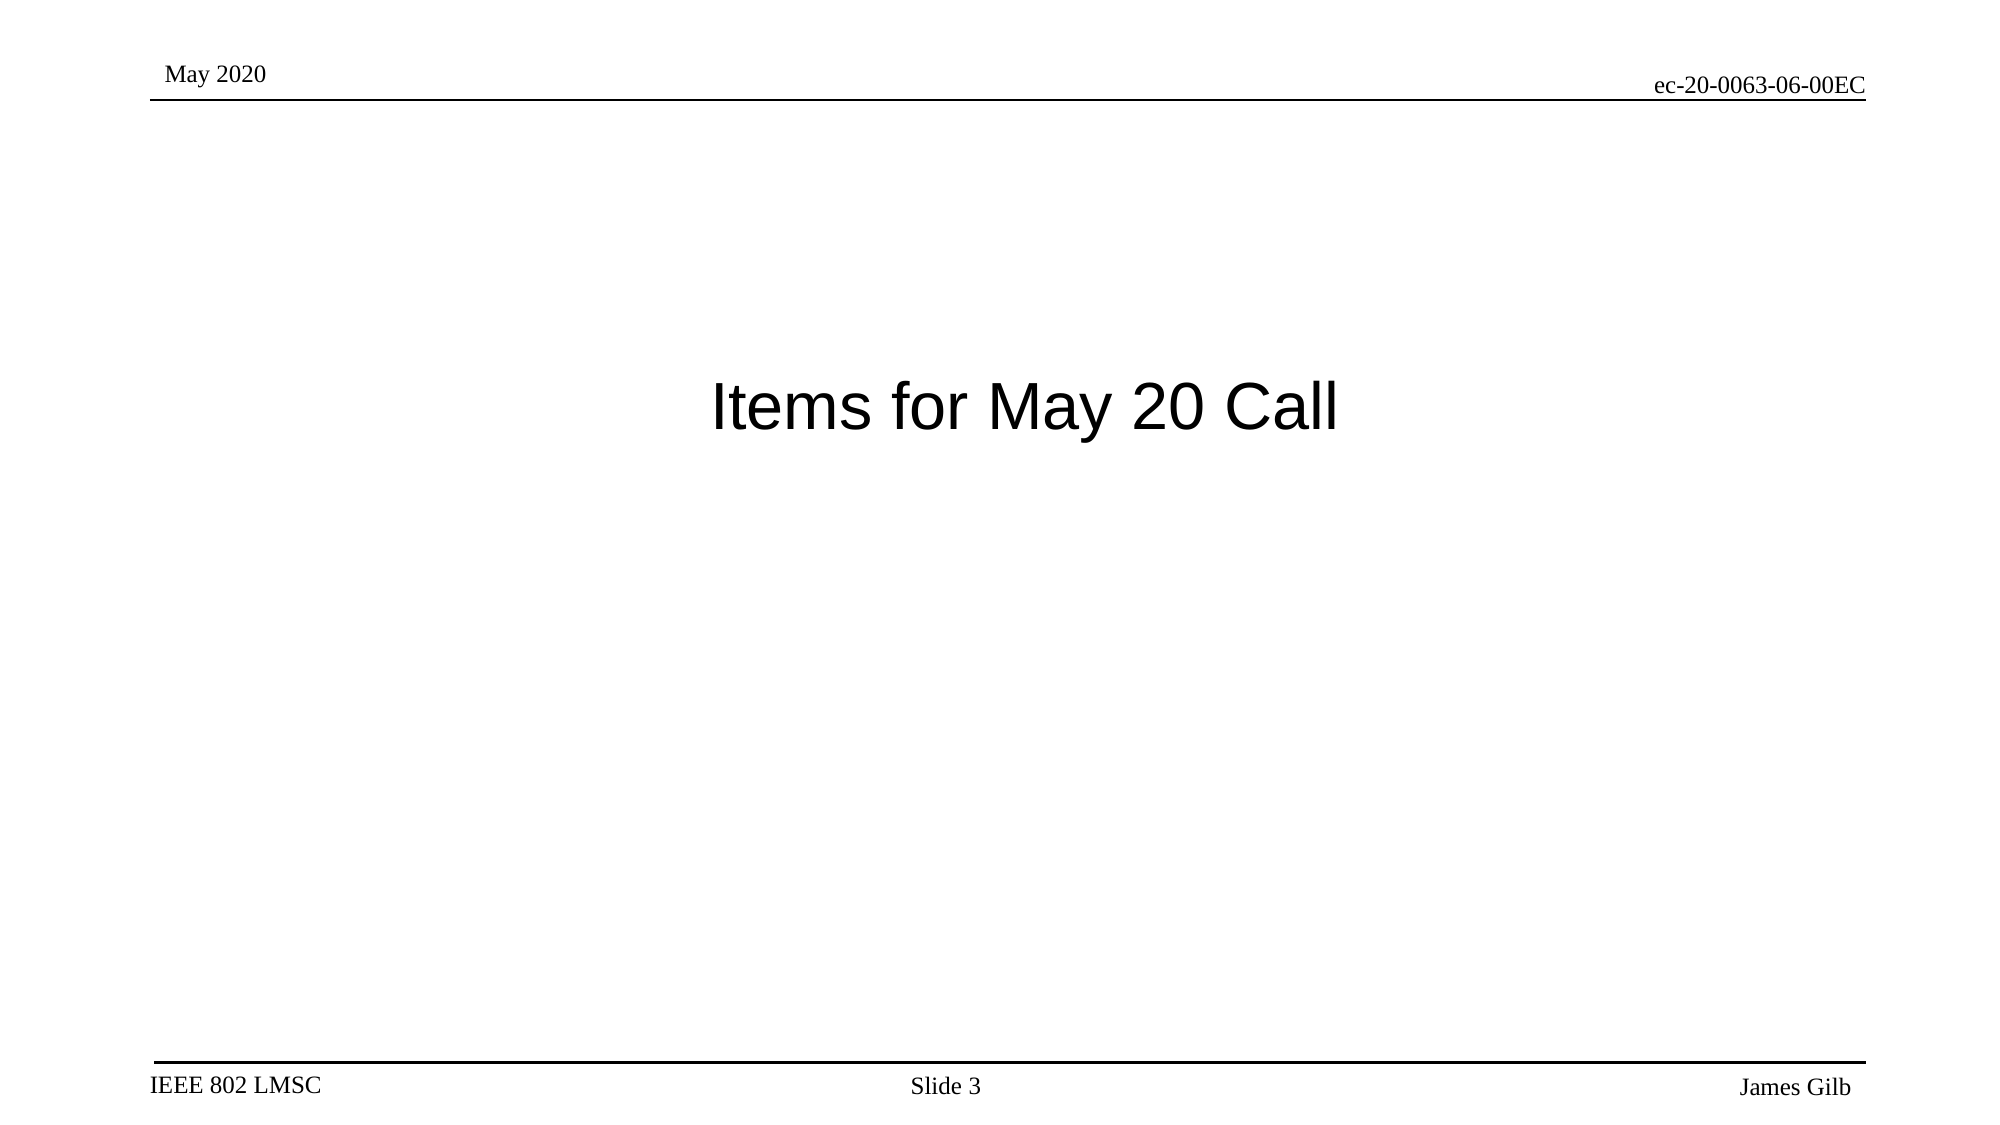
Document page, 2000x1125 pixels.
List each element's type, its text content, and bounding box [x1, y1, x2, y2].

subtitle Items for May 20 Call [150, 112, 1900, 693]
